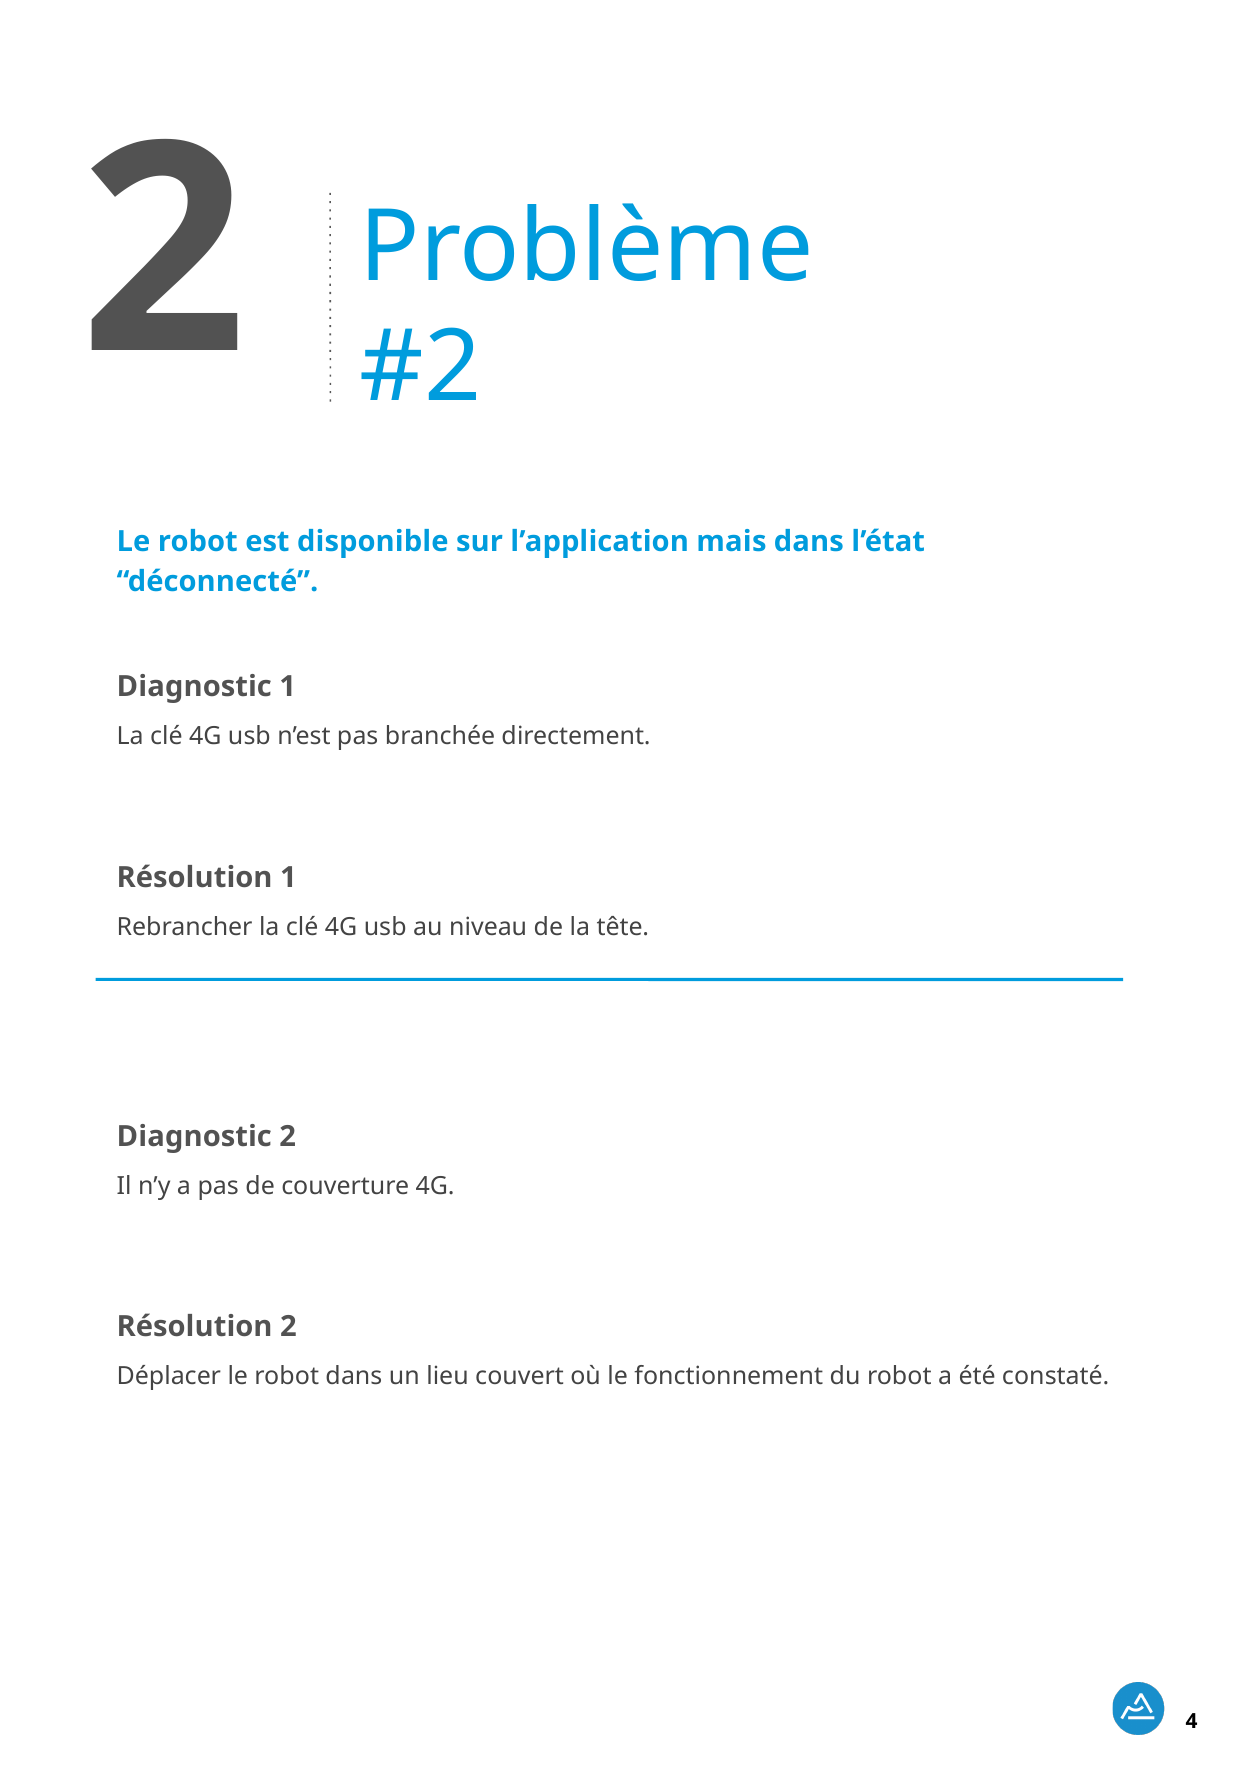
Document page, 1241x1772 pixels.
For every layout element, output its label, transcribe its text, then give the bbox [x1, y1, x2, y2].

picture [1112, 1682, 1172, 1735]
text_box 4 [1145, 1670, 1213, 1748]
text_box Problème #2 [344, 165, 1149, 472]
text_box Le robot est disponible sur l’application mais dans l’état “déconnecté”. Diagnostic 1 La clé 4G usb n’est pas branchée directement. Résolution 1 Rebrancher la clé 4G usb au niveau de la tête. Diagnostic 2 Il n’y a pas de couverture 4G. Résolution 2 Déplacer le robot dans un lieu couvert où le fonctionnement du robot a été constaté. [101, 501, 1129, 1604]
text_box 2 [65, 43, 372, 373]
